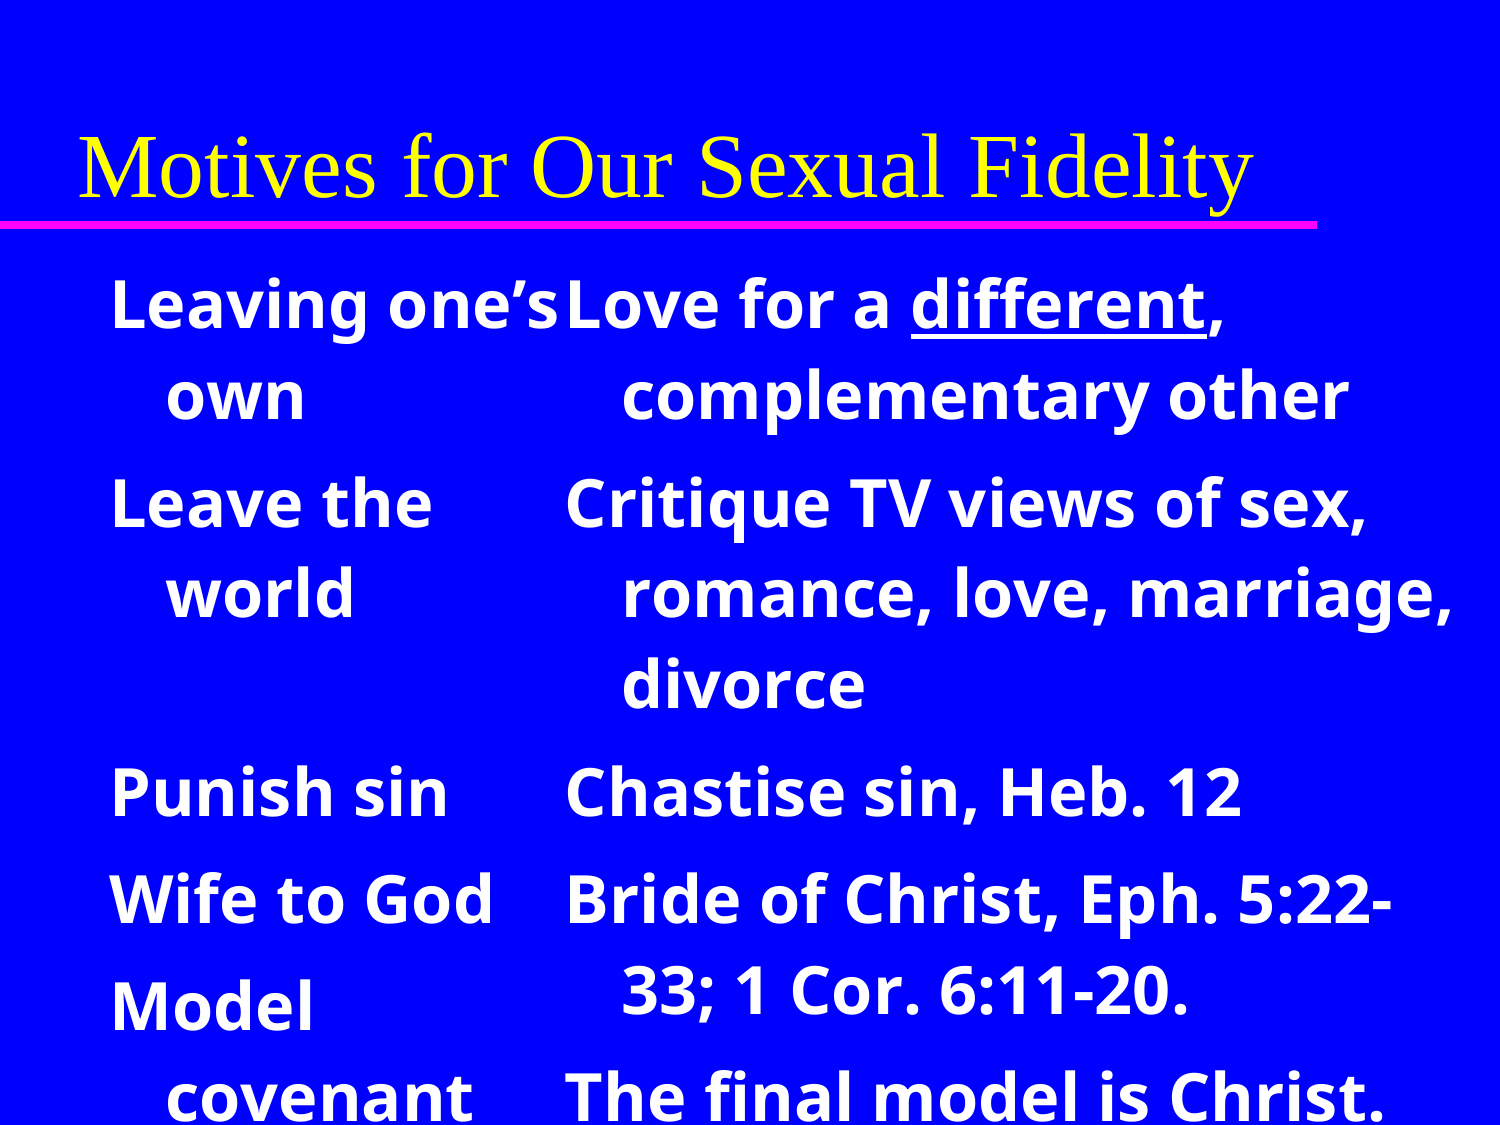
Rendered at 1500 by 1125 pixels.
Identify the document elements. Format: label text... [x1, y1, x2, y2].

list Love for a different, complementary other Critique TV views of sex, romance, love, marriage, divorce Chastise sin, Heb. 12 Bride of Christ, Eph. 5:22-33; 1 Cor. 6:11-20. The final model is Christ. [579, 249, 1474, 1125]
title Motives for Our Sexual Fidelity [62, 43, 1338, 225]
list Leaving one’s own Leave the world Punish sin Wife to God Model covenant [93, 249, 579, 1125]
